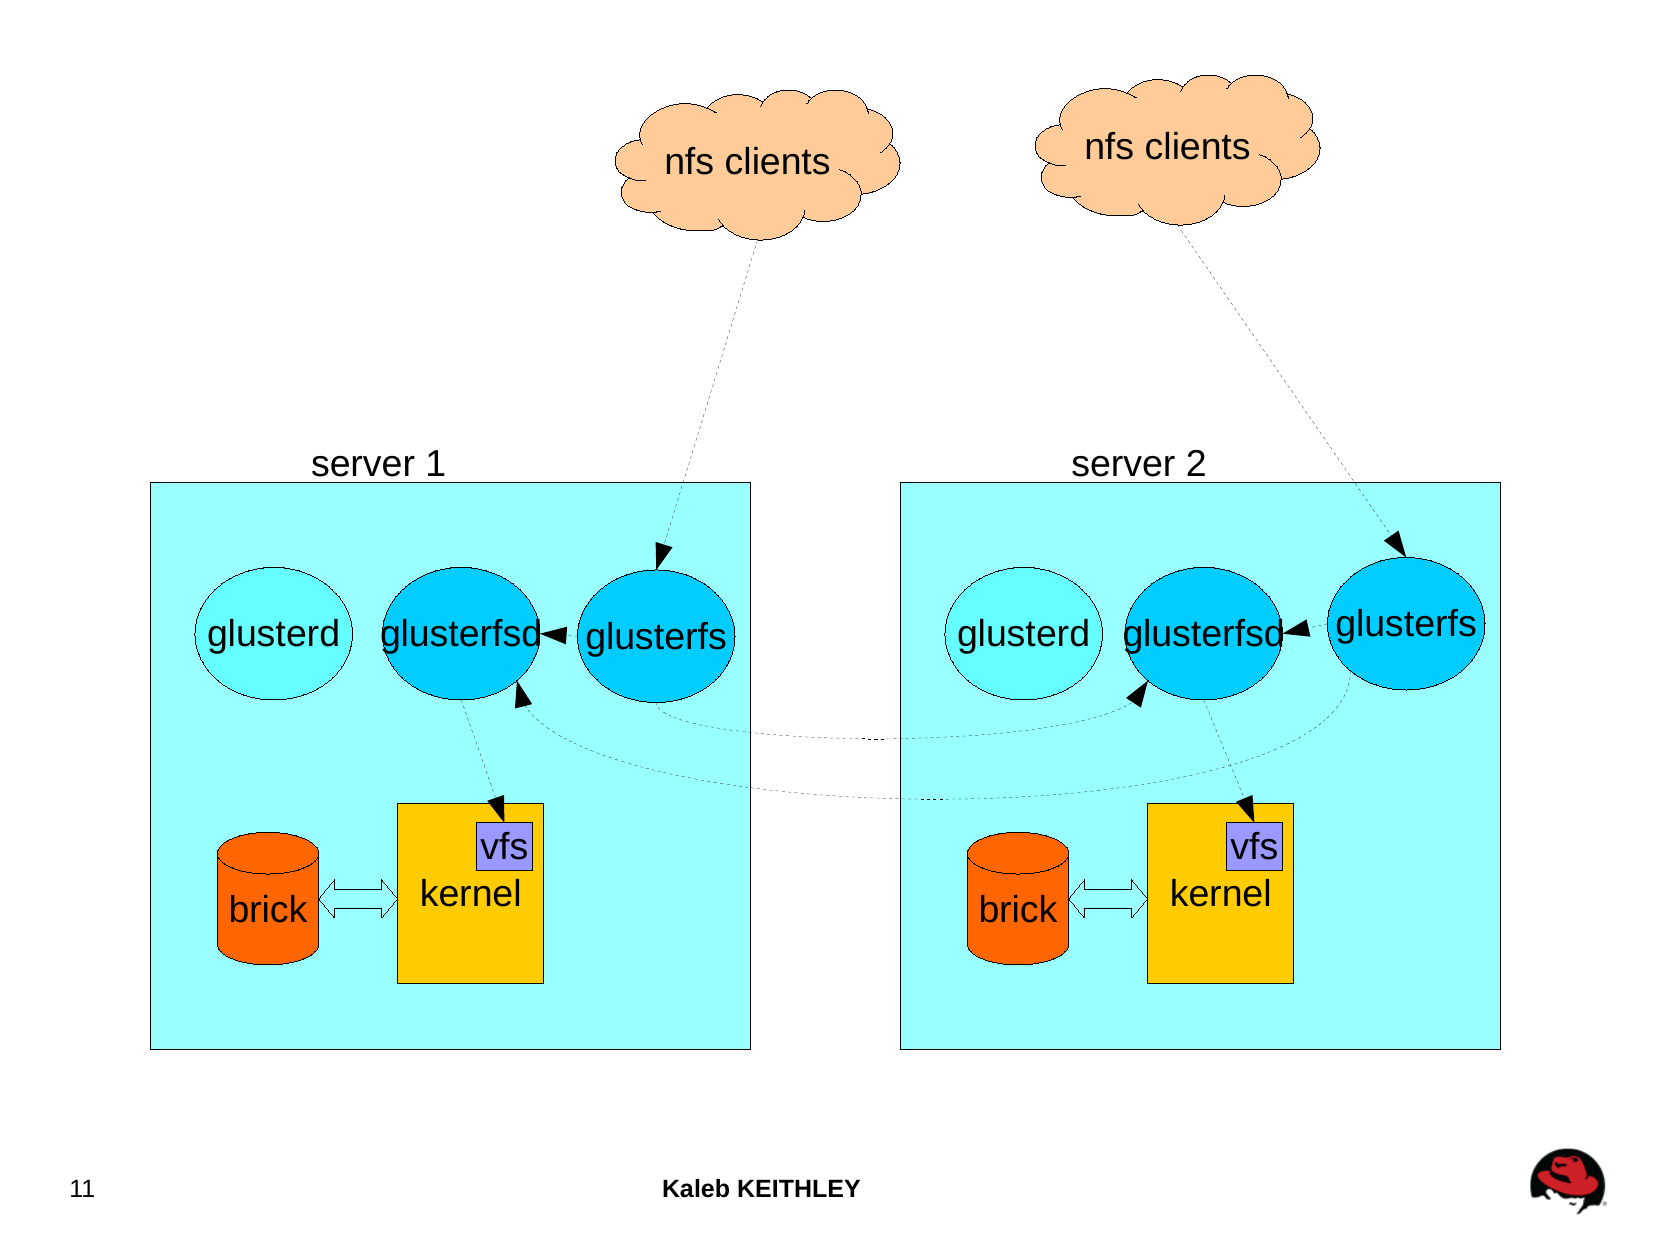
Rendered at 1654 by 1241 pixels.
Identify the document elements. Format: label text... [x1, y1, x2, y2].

text_box nfs clients [1035, 75, 1321, 226]
text_box kernel [397, 803, 544, 984]
text_box [150, 482, 751, 1050]
text_box kernel [1147, 803, 1294, 984]
text_box glusterd [944, 567, 1103, 700]
text_box glusterfsd [1125, 567, 1283, 700]
text_box brick [217, 832, 319, 965]
text_box vfs [476, 822, 533, 871]
text_box brick [967, 832, 1069, 965]
text_box glusterfsd [382, 567, 539, 700]
text_box server 2 [1046, 435, 1261, 492]
picture [1529, 1146, 1613, 1224]
text_box glusterfs [577, 569, 736, 703]
text_box vfs [1226, 822, 1283, 871]
text_box glusterd [194, 567, 353, 700]
text_box glusterfs [1327, 557, 1486, 691]
text_box server 1 [296, 435, 466, 495]
text_box nfs clients [615, 90, 901, 241]
text_box [900, 482, 1501, 1050]
